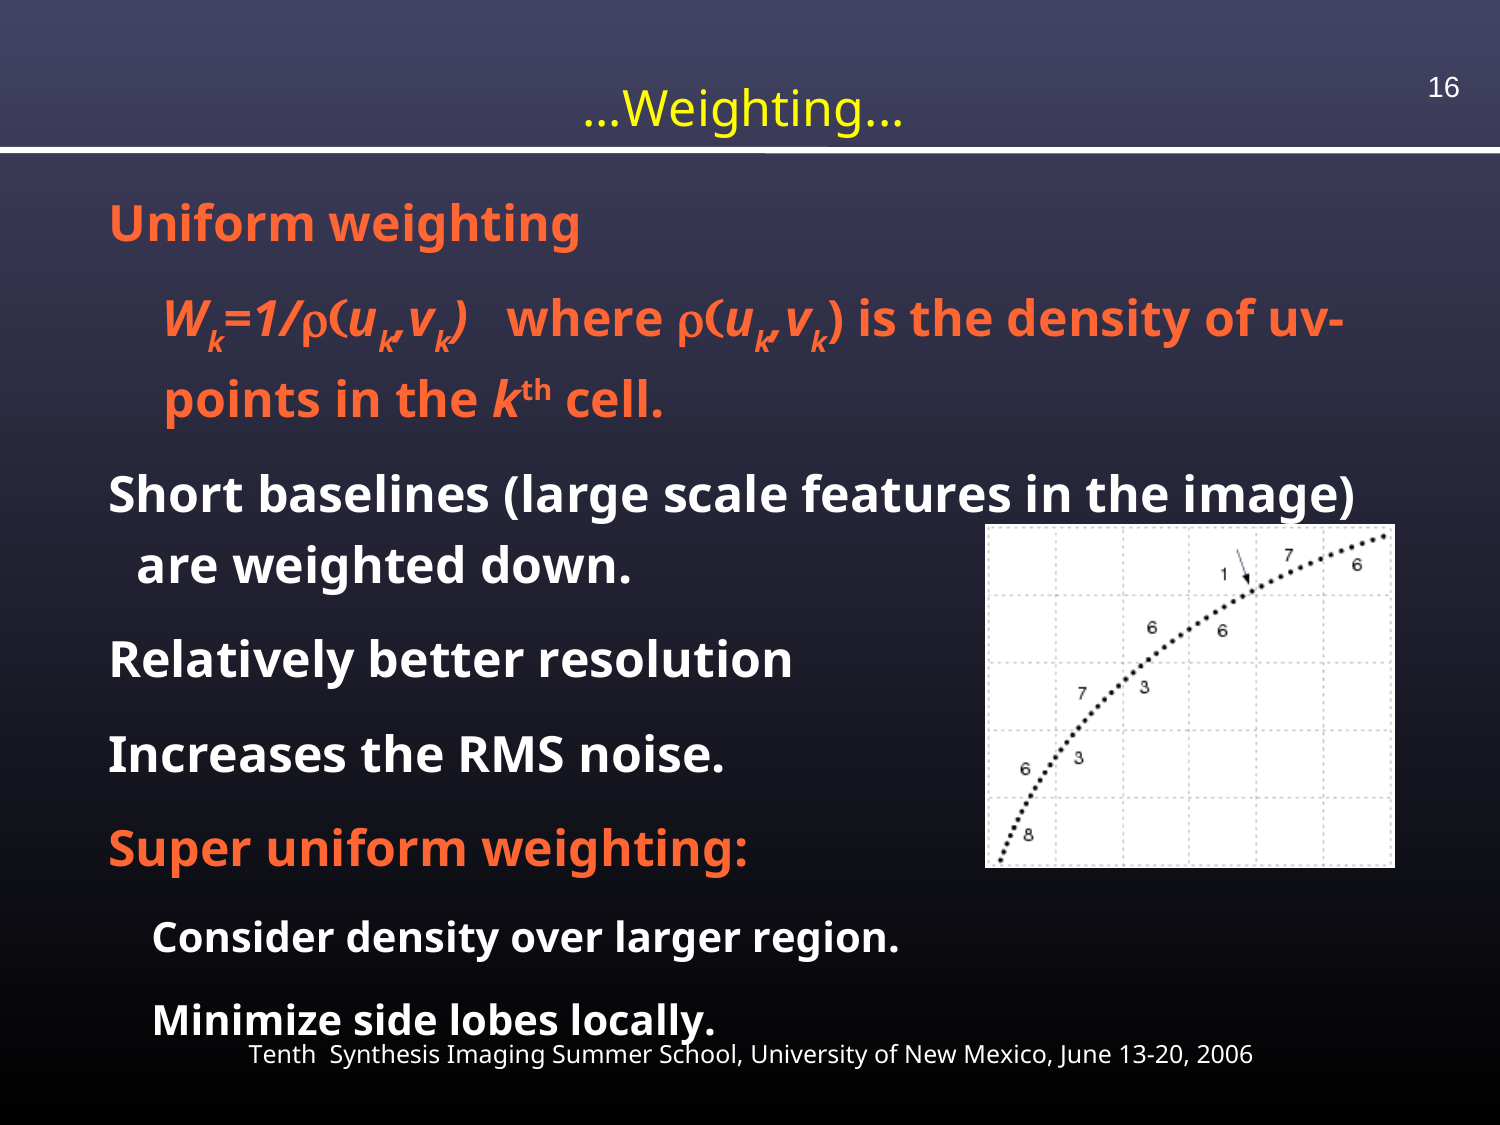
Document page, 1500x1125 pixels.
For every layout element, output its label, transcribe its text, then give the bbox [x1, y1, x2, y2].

picture [985, 524, 1395, 868]
title ...Weighting... [112, 62, 1375, 151]
subtitle Uniform weighting Wk=1/uk,vk) where uk,vk) is the density of uv-points in the kth cell. Short baselines (large scale features in the image) are weighted down. Relatively better resolution Increases the RMS noise. Super uniform weighting: Consider density over larger region. Minimize side lobes locally. [108, 187, 1384, 1026]
